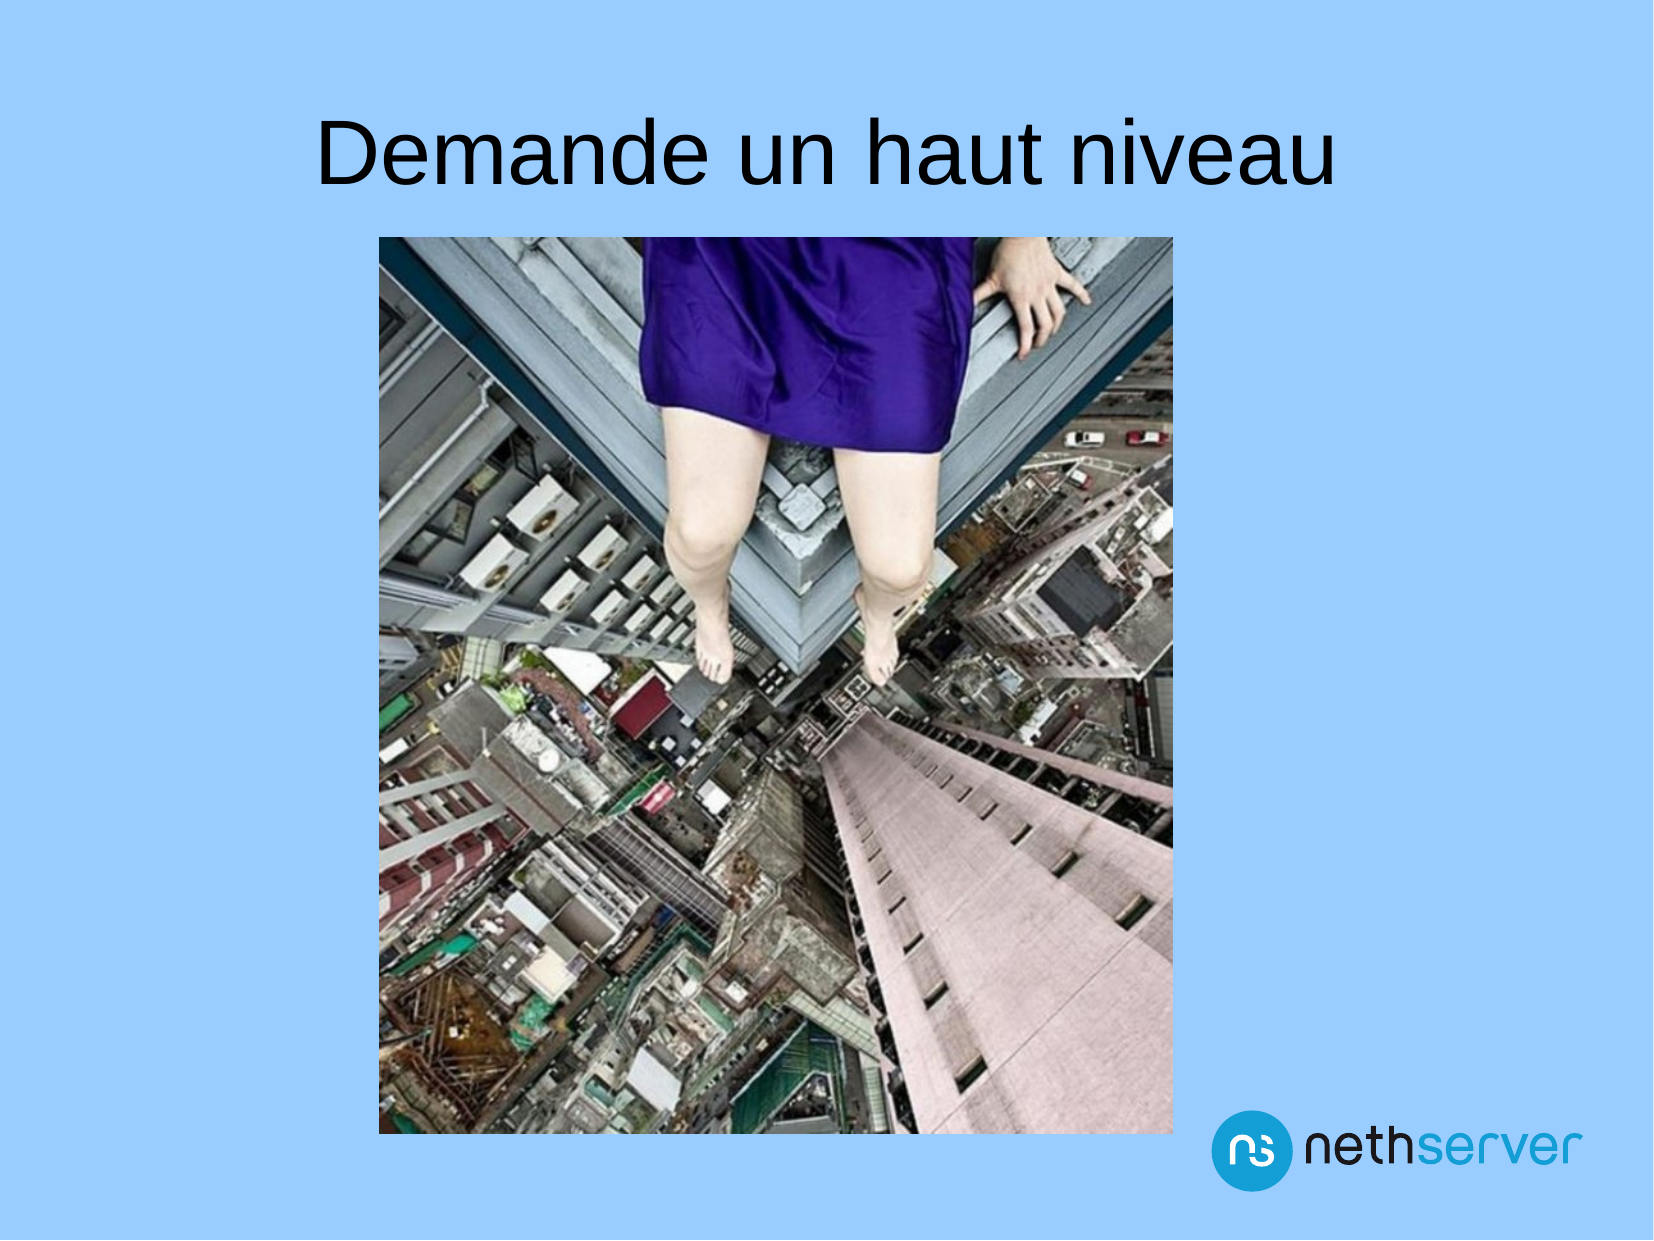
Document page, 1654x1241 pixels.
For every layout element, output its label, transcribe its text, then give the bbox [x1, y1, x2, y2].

title Demande un haut niveau [82, 49, 1571, 257]
picture [379, 237, 1654, 1241]
